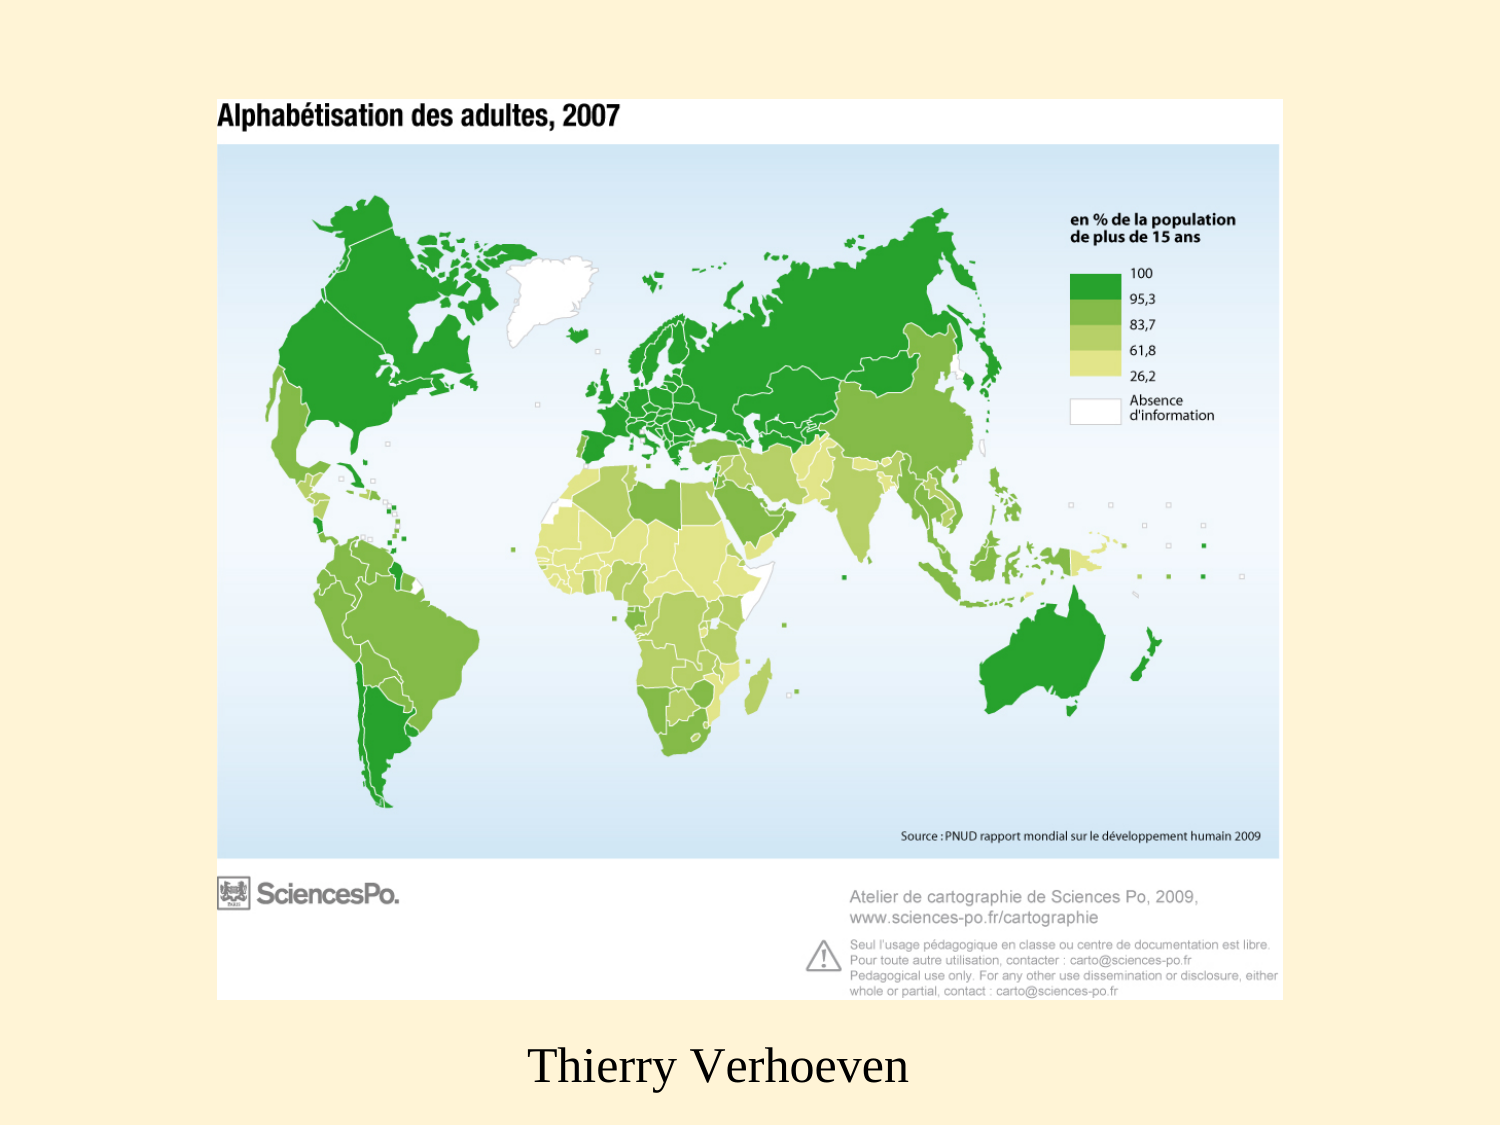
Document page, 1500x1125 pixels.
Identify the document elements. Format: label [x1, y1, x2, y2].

picture [217, 99, 1283, 1000]
